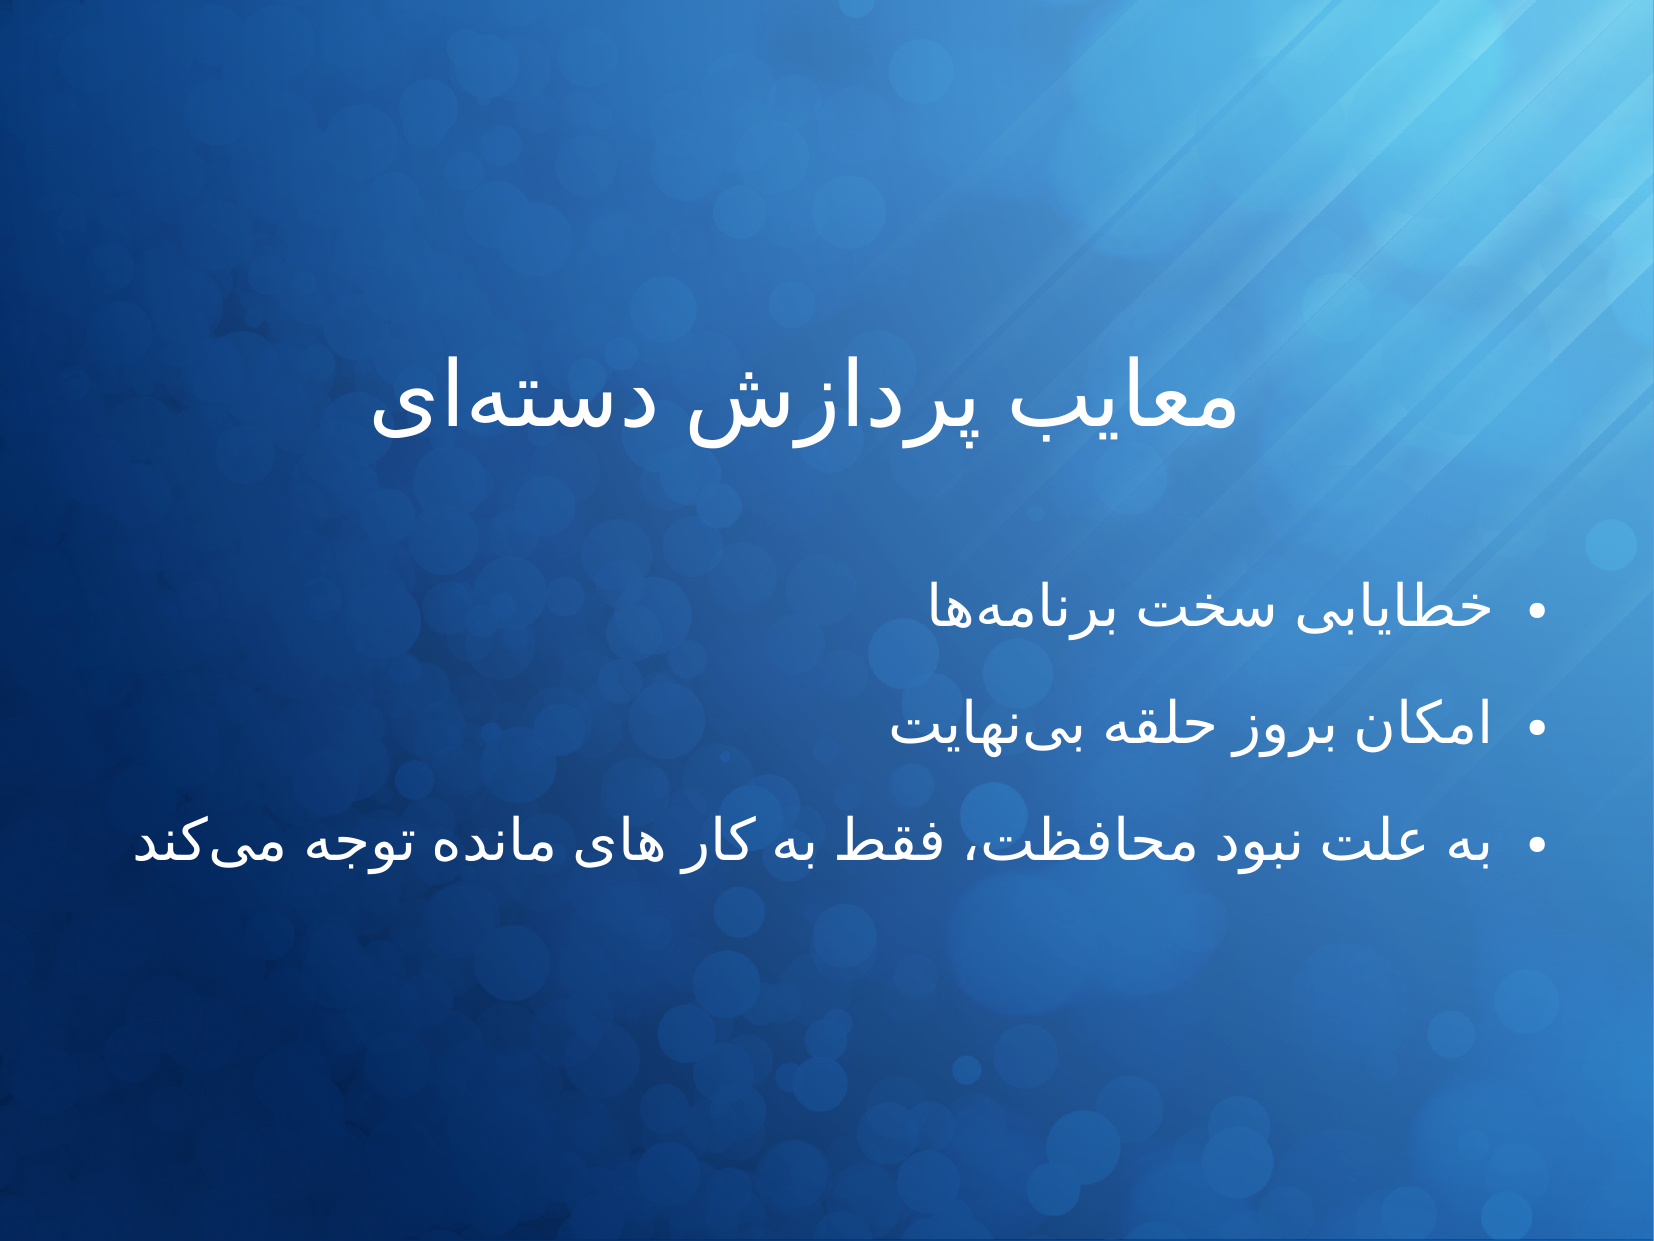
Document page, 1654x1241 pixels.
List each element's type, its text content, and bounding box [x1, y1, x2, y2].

picture [0, 0, 1654, 1241]
list خطایابی سخت برنامه‌ها امکان بروز حلقه بی‌نهایت به علت نبود محافظت، فقط به کار های مانده توجه می‌کند [112, 562, 1566, 1088]
title معایب پردازش دسته‌ای [112, 319, 1501, 488]
